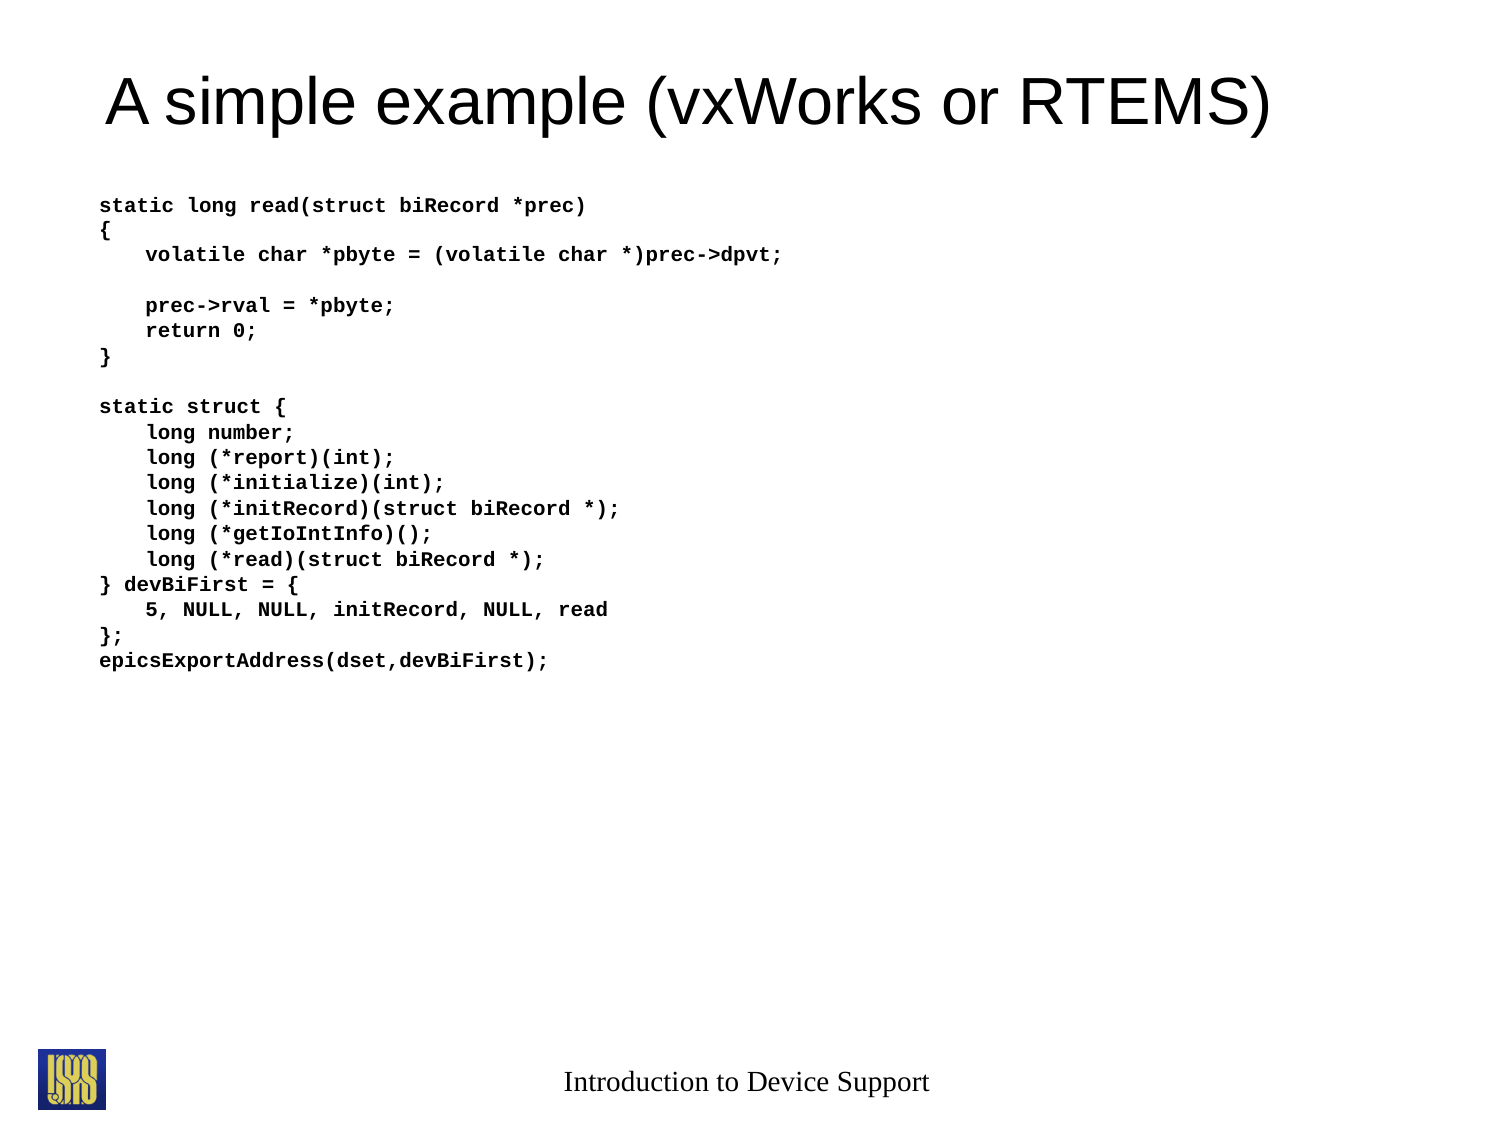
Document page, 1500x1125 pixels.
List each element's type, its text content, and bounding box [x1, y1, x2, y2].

title A simple example (vxWorks or RTEMS) [55, 57, 1361, 146]
list static long read(struct biRecord *prec) { volatile char *pbyte = (volatile char *)prec->dpvt; prec->rval = *pbyte; return 0; } static struct { long number; long (*report)(int); long (*initialize)(int); long (*initRecord)(struct biRecord *); long (*getIoIntInfo)(); long (*read)(struct biRecord *); } devBiFirst = { 5, NULL, NULL, initRecord, NULL, read }; epicsExportAddress(dset,devBiFirst); [84, 185, 1429, 683]
picture [38, 1049, 106, 1110]
